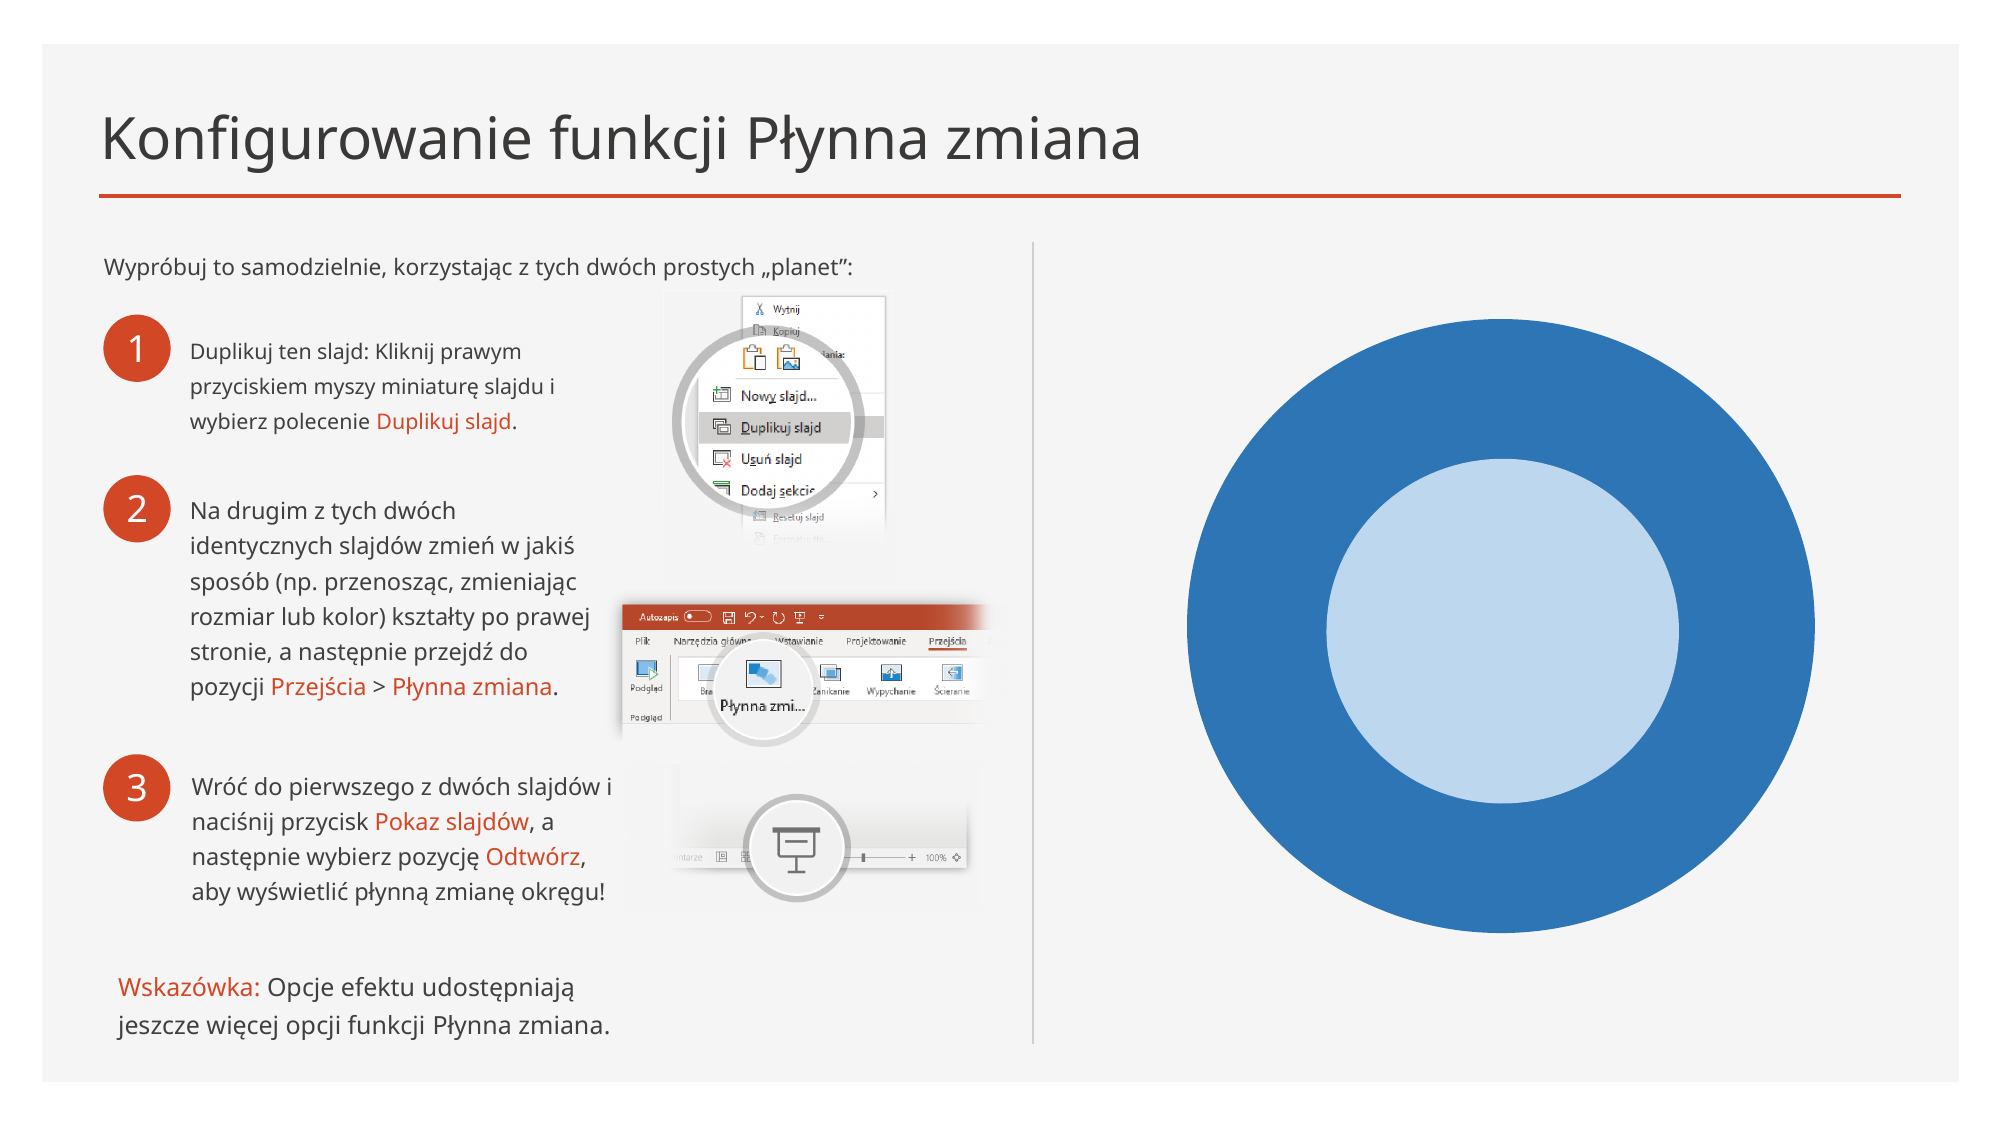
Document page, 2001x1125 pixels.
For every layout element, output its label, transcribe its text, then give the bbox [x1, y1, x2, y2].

picture [629, 764, 980, 910]
text_box [1187, 319, 1815, 934]
title Konfigurowanie funkcji Płynna zmiana [85, 73, 1214, 179]
text_box [122, 539, 152, 543]
text_box [121, 378, 153, 382]
text_box Wypróbuj to samodzielnie, korzystając z tych dwóch prostych „planet”: [88, 238, 928, 317]
text_box Wróć do pierwszego z dwóch slajdów i naciśnij przycisk Pokaz slajdów, a następnie wybierz pozycję Odtwórz, aby wyświetlić płynną zmianę okręgu! [176, 756, 630, 940]
text_box 3 [91, 756, 176, 818]
picture [604, 290, 1010, 752]
text_box Wskazówka: Opcje efektu udostępniają jeszcze więcej opcji funkcji Płynna zmiana. [103, 956, 670, 1071]
text_box [121, 818, 152, 822]
text_box Na drugim z tych dwóch identycznych slajdów zmień w jakiś sposób (np. przenosząc, zmieniając rozmiar lub kolor) kształty po prawej stronie, a następnie przejdź do pozycji Przejścia > Płynna zmiana. [174, 481, 610, 721]
text_box 2 [91, 477, 184, 539]
text_box 1 [91, 317, 184, 378]
text_box Duplikuj ten slajd: Kliknij prawym przyciskiem myszy miniaturę slajdu i wybierz polecenie Duplikuj slajd. [174, 321, 583, 472]
